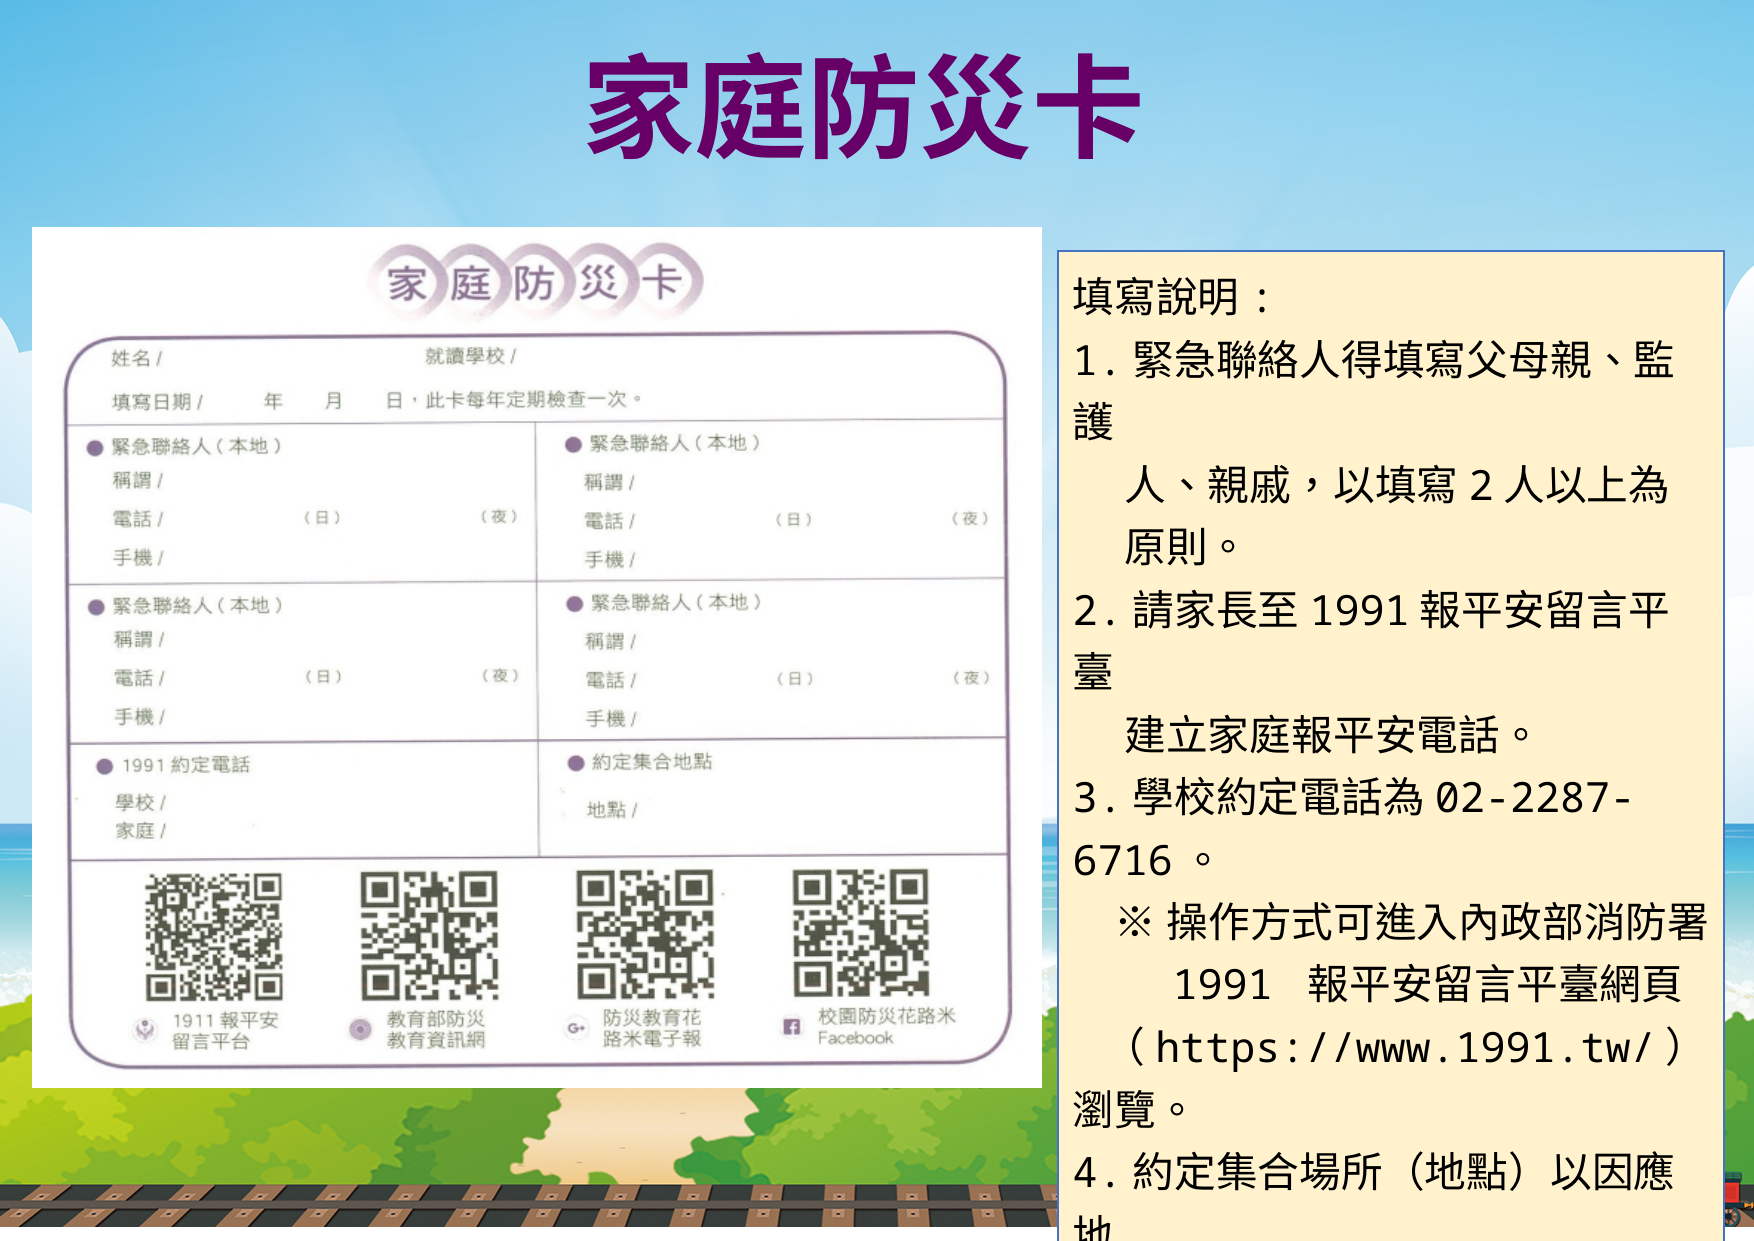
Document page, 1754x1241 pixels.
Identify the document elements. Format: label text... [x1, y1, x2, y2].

text_box 填寫說明: 1.緊急聯絡人得填寫父母親、監護 人、親戚，以填寫2人以上為 原則。 2.請家長至1991報平安留言平臺 建立家庭報平安電話。 3.學校約定電話為02-2287-6716。 ※操作方式可進入內政部消防署 1991 報平安留言平臺網頁 （https://www.1991.tw/）瀏覽。 4.約定集合場所（地點）以因應地 震災害為主。 [1057, 251, 1725, 1018]
title 家庭防災卡 [107, 38, 1620, 188]
list [40, 214, 1716, 978]
picture [0, 0, 1754, 1227]
